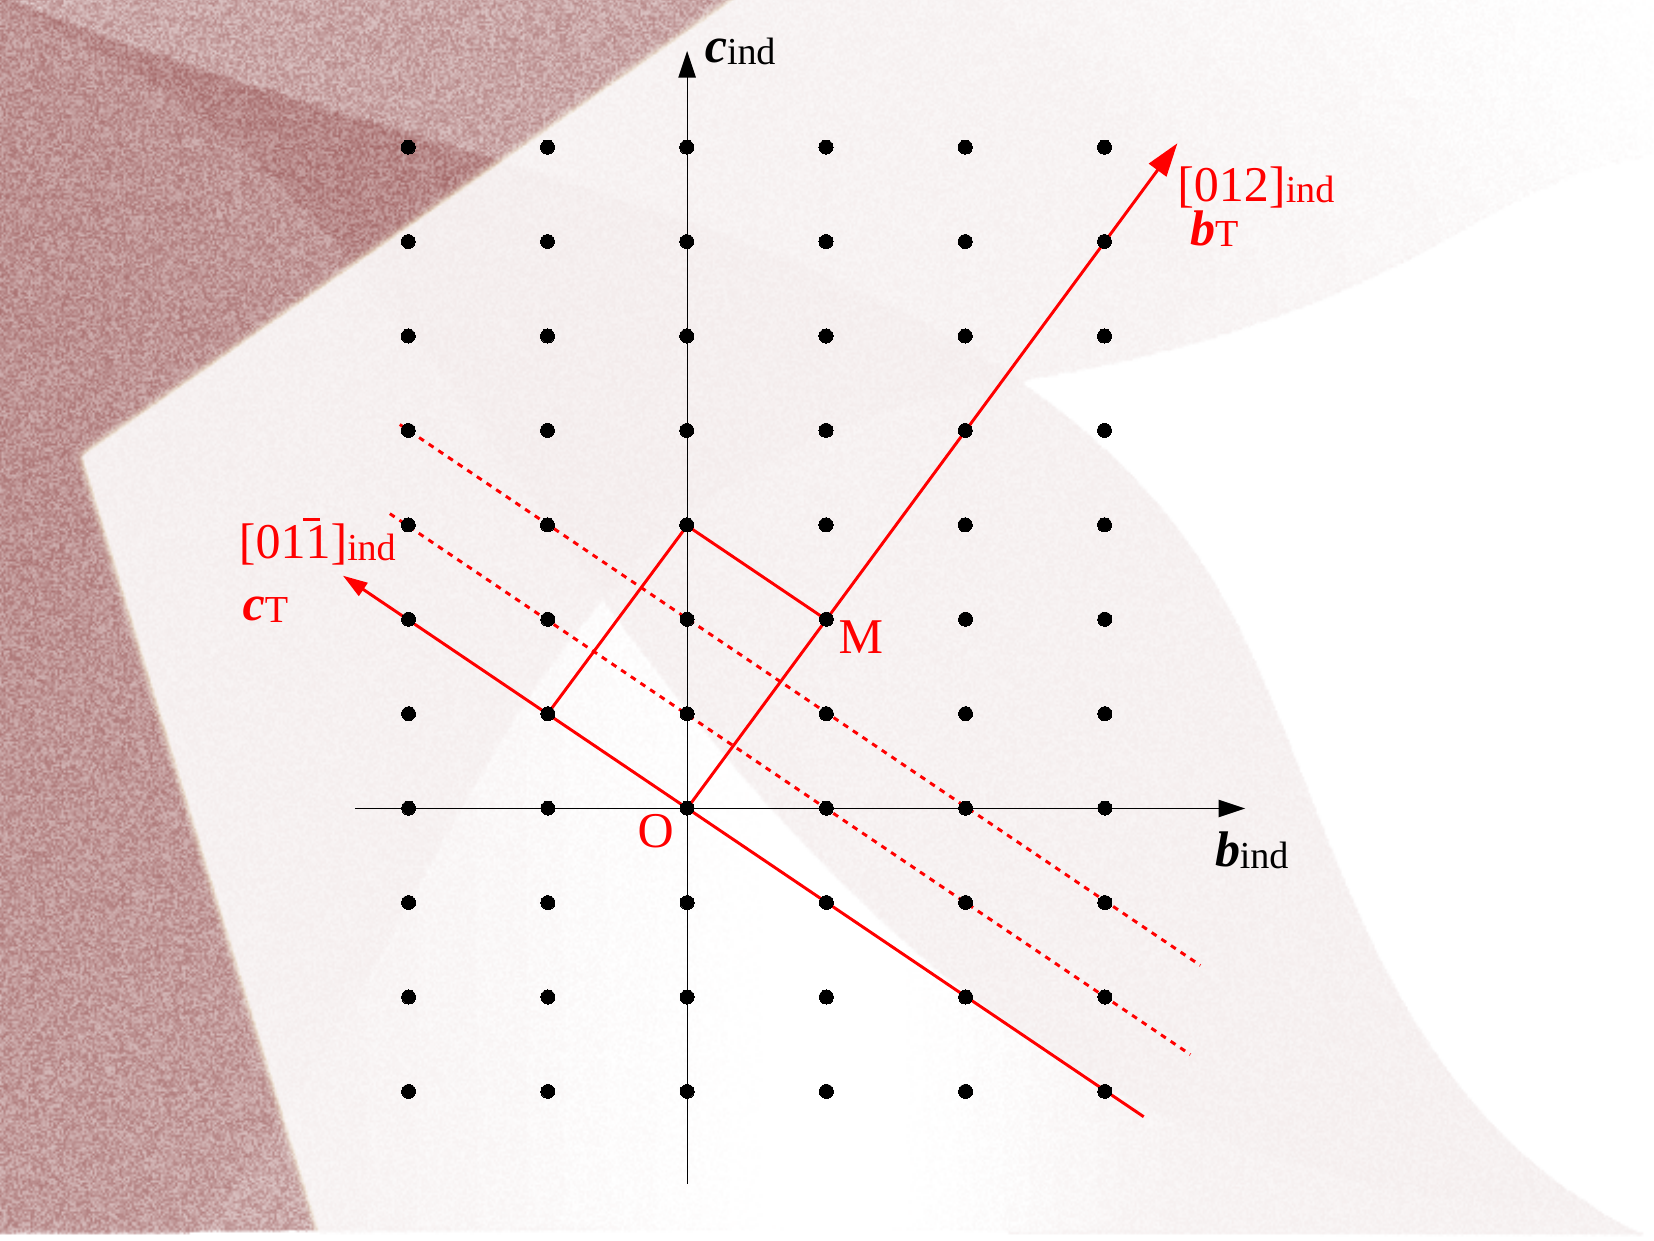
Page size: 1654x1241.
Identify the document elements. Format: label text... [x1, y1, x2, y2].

text_box [1097, 1084, 1112, 1099]
text_box [540, 706, 555, 721]
text_box [540, 140, 555, 155]
text_box [958, 423, 973, 438]
text_box [679, 234, 694, 249]
text_box [1097, 989, 1112, 1005]
text_box [958, 801, 973, 816]
text_box [818, 328, 834, 344]
text_box [1097, 706, 1112, 721]
text_box [958, 517, 973, 532]
text_box [1097, 517, 1112, 532]
text_box [819, 989, 834, 1005]
text_box [401, 1084, 416, 1099]
text_box [819, 706, 834, 721]
text_box [819, 1084, 834, 1099]
text_box [1097, 801, 1112, 816]
text_box [011]ind [238, 514, 396, 580]
text_box [680, 989, 695, 1005]
text_box [819, 895, 834, 910]
text_box [819, 801, 834, 816]
text_box [1097, 328, 1112, 344]
text_box [680, 1084, 695, 1099]
text_box [540, 612, 555, 627]
text_box [401, 706, 416, 721]
text_box [401, 989, 416, 1005]
text_box [401, 895, 416, 910]
text_box [1097, 234, 1112, 249]
text_box [1097, 895, 1112, 910]
text_box [680, 895, 695, 910]
text_box [958, 234, 973, 249]
text_box [679, 517, 694, 532]
text_box [540, 517, 555, 532]
text_box [679, 140, 694, 155]
picture [0, 0, 1654, 1241]
text_box [401, 234, 416, 249]
text_box [540, 989, 555, 1005]
text_box O [637, 802, 674, 859]
text_box [401, 801, 416, 816]
text_box [958, 895, 973, 910]
text_box [540, 328, 555, 344]
text_box [540, 895, 555, 910]
text_box [958, 706, 973, 721]
text_box [679, 423, 694, 438]
text_box [819, 612, 834, 627]
text_box [958, 328, 973, 344]
text_box [1097, 612, 1112, 627]
text_box [818, 234, 834, 249]
text_box [818, 140, 834, 155]
text_box [958, 1084, 973, 1099]
text_box [818, 423, 834, 438]
text_box [818, 517, 834, 532]
text_box [958, 612, 973, 627]
text_box [012]ind [1177, 156, 1334, 223]
text_box [401, 423, 416, 438]
text_box [540, 423, 555, 438]
text_box cind [704, 18, 776, 85]
text_box [540, 234, 555, 249]
text_box [540, 801, 555, 816]
text_box bind [1215, 821, 1289, 888]
text_box [401, 517, 416, 532]
text_box [1097, 423, 1112, 438]
text_box [401, 328, 416, 344]
text_box [958, 989, 973, 1005]
text_box [958, 140, 973, 155]
text_box [401, 140, 416, 155]
text_box [680, 706, 695, 721]
text_box [679, 328, 694, 344]
text_box [680, 612, 695, 627]
text_box [540, 1084, 555, 1099]
text_box cT [242, 575, 289, 642]
text_box bT [1190, 200, 1239, 267]
text_box [401, 612, 416, 627]
text_box [1097, 140, 1112, 155]
text_box M [838, 609, 884, 666]
text_box [680, 801, 695, 816]
